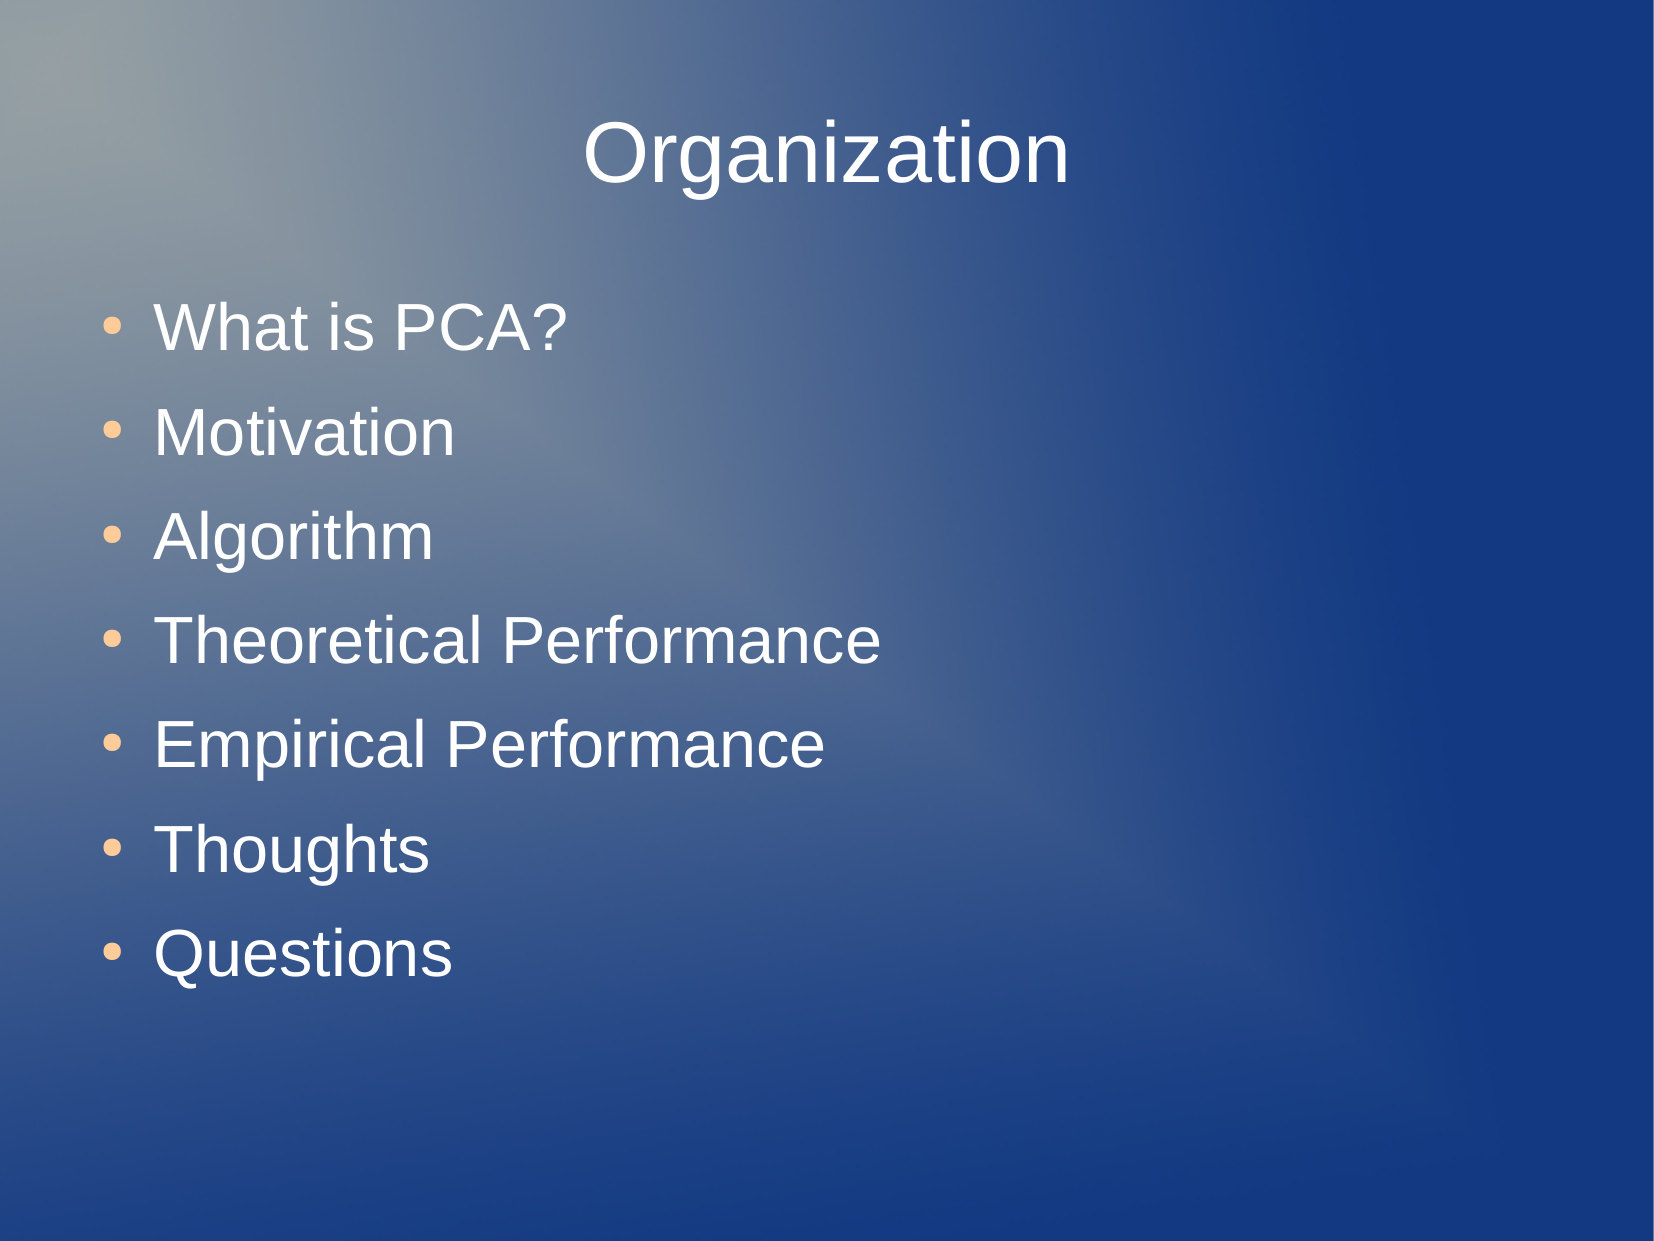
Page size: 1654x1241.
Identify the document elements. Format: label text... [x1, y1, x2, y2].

list What is PCA? Motivation Algorithm Theoretical Performance Empirical Performance Thoughts Questions [82, 290, 1571, 1109]
picture [0, 0, 1654, 1241]
title Organization [82, 49, 1571, 257]
